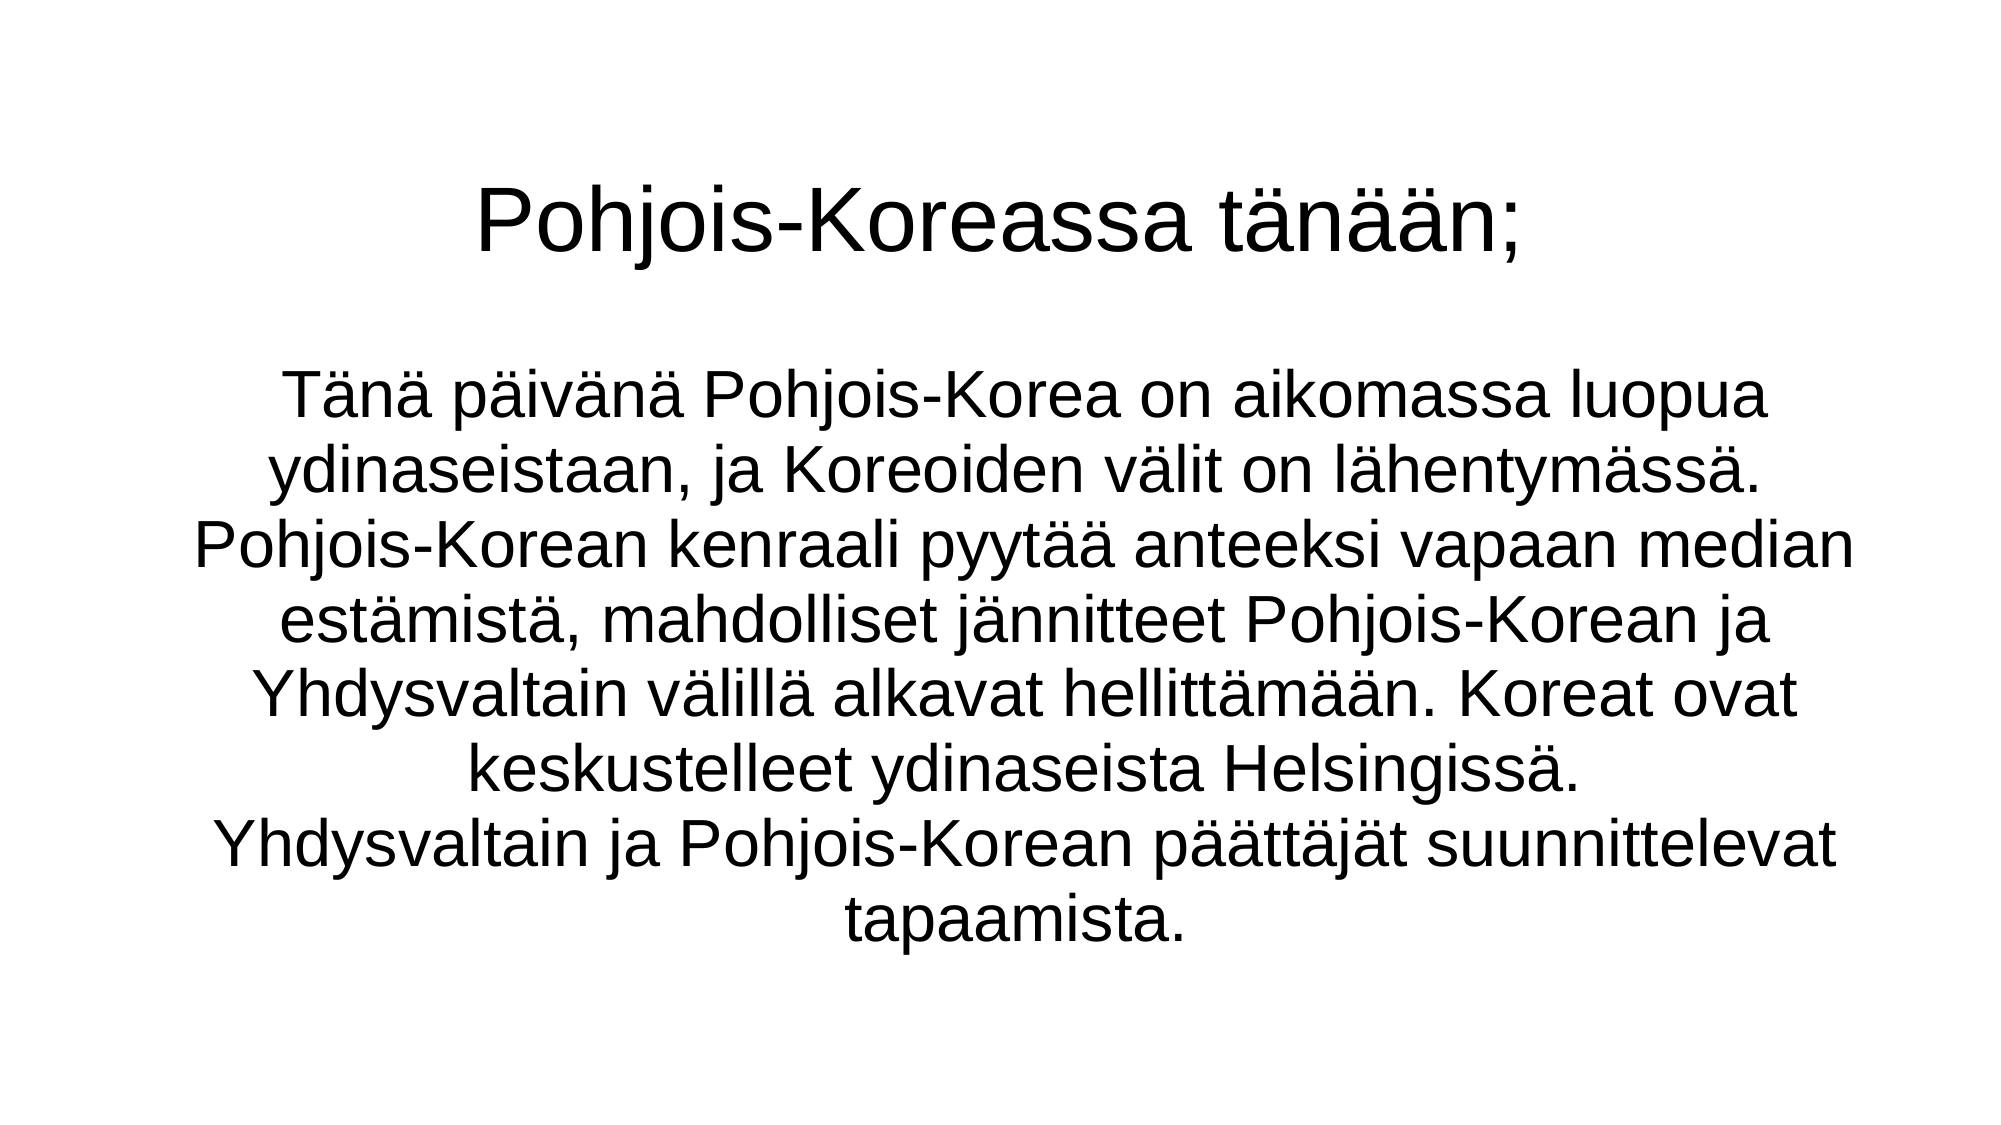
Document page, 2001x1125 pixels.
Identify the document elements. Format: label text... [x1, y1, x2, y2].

subtitle Tänä päivänä Pohjois-Korea on aikomassa luopua ydinaseistaan, ja Koreoiden välit on lähentymässä. Pohjois-Korean kenraali pyytää anteeksi vapaan median estämistä, mahdolliset jännitteet Pohjois-Korean ja Yhdysvaltain välillä alkavat hellittämään. Koreat ovat keskustelleet ydinaseista Helsingissä. Yhdysvaltain ja Pohjois-Korean päättäjät suunnittelevat tapaamista. [137, 299, 1914, 1014]
title Pohjois-Koreassa tänään; [137, 59, 1863, 278]
